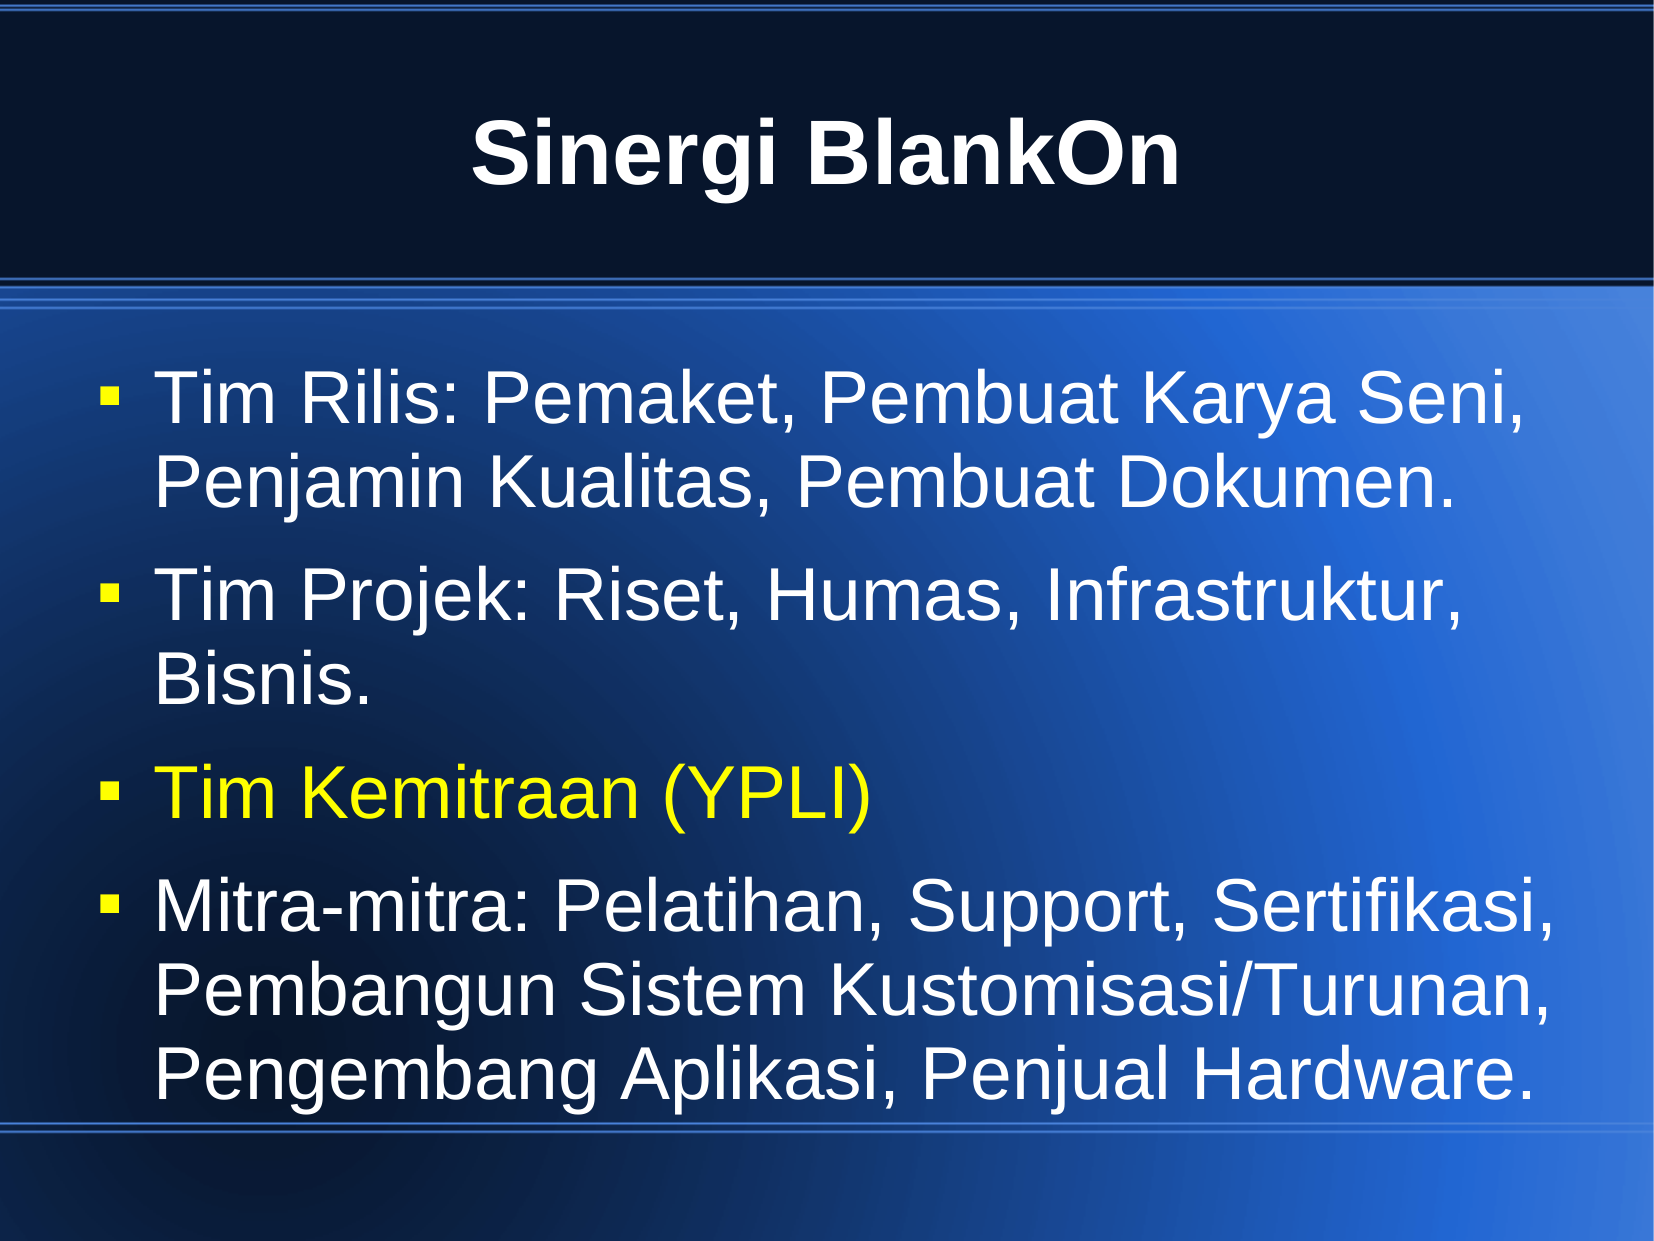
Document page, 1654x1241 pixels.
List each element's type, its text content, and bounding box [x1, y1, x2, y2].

list Tim Rilis: Pemaket, Pembuat Karya Seni, Penjamin Kualitas, Pembuat Dokumen. Tim Projek: Riset, Humas, Infrastruktur, Bisnis. Tim Kemitraan (YPLI) Mitra-mitra: Pelatihan, Support, Sertifikasi, Pembangun Sistem Kustomisasi/Turunan, Pengembang Aplikasi, Penjual Hardware. [82, 355, 1571, 1174]
title Sinergi BlankOn [82, 49, 1571, 257]
picture [0, 0, 1654, 1241]
